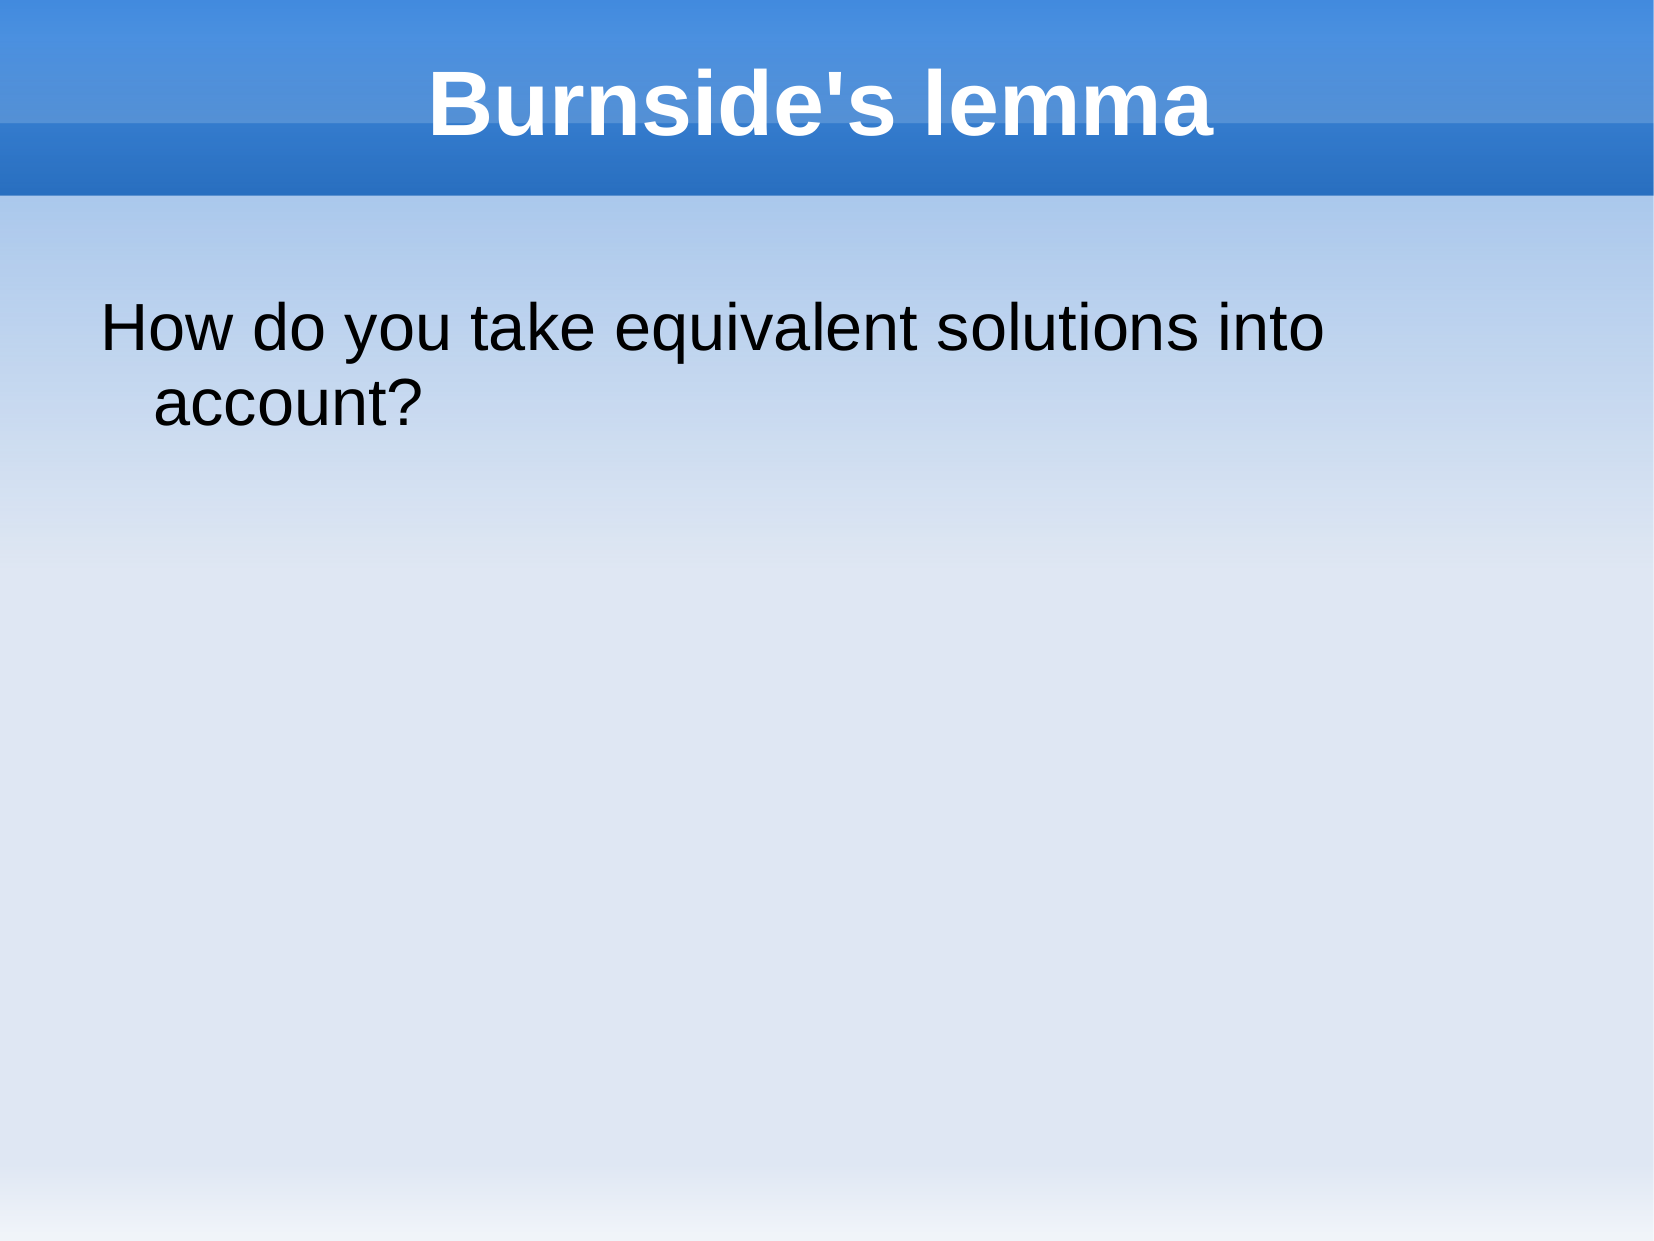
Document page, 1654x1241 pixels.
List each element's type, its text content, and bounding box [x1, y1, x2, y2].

list How do you take equivalent solutions into account? [82, 290, 1571, 1094]
picture [0, 0, 1654, 1241]
title Burnside's lemma [76, 0, 1565, 208]
